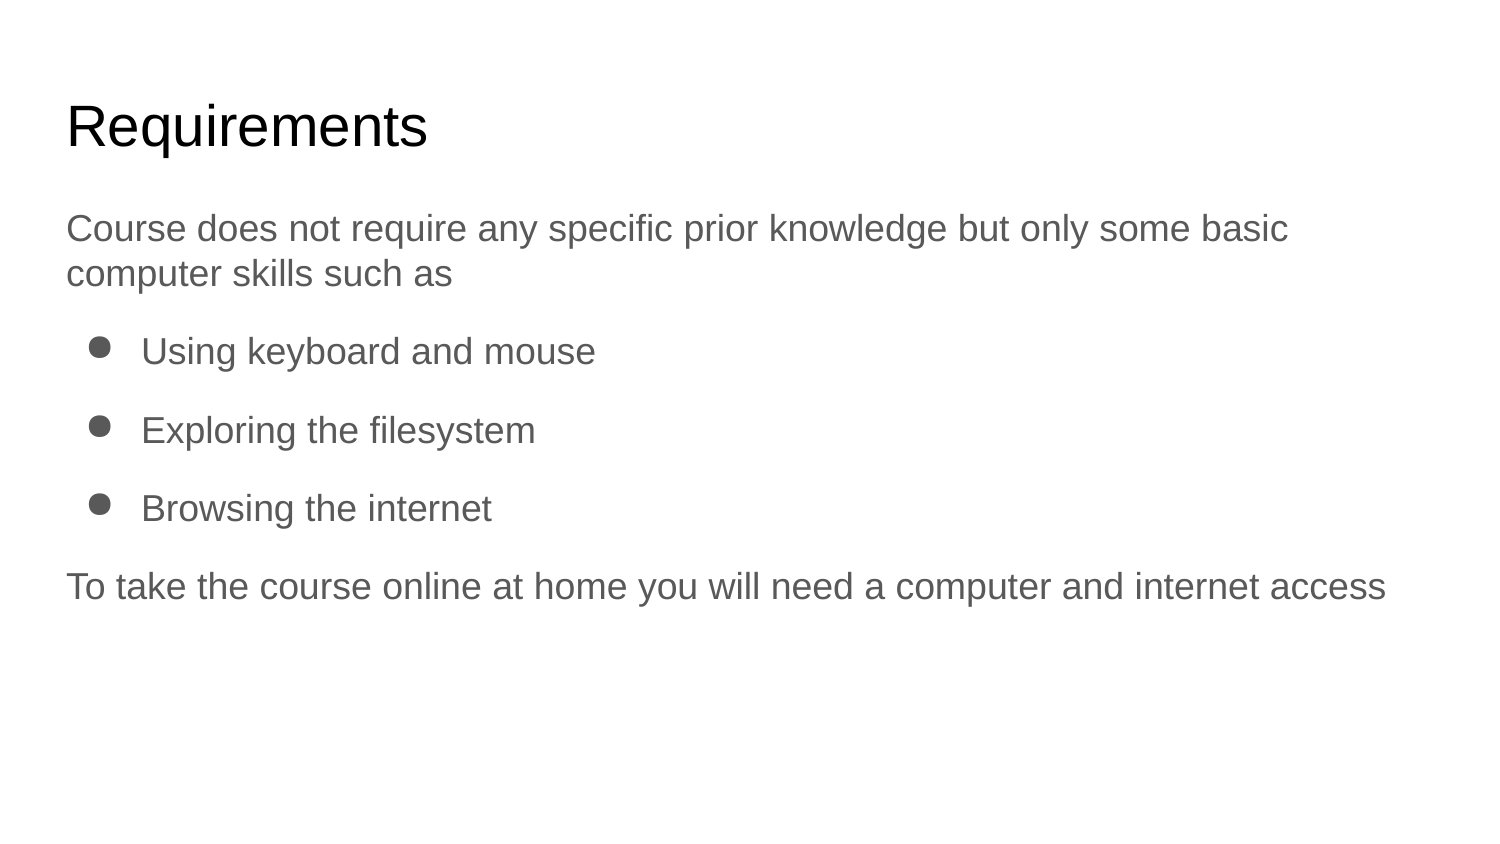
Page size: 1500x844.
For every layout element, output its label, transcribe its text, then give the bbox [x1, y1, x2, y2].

title Requirements [51, 72, 1449, 167]
list Course does not require any specific prior knowledge but only some basic computer skills such as Using keyboard and mouse Exploring the filesystem Browsing the internet To take the course online at home you will need a computer and internet access [51, 189, 1449, 750]
